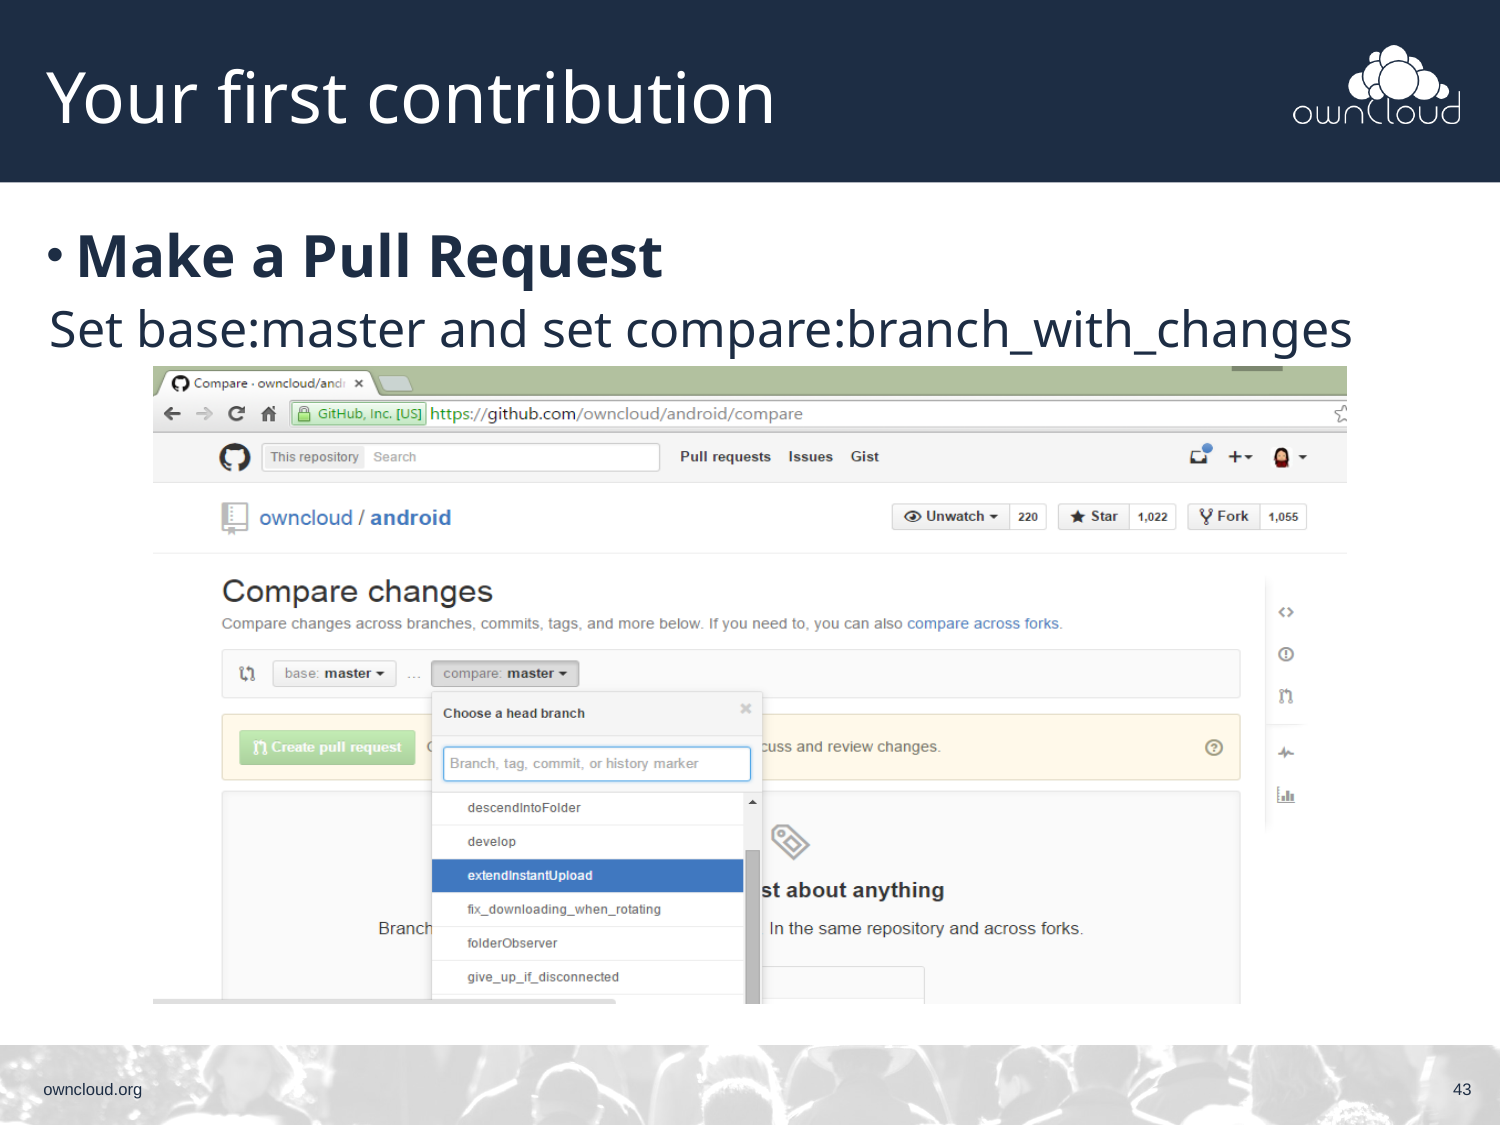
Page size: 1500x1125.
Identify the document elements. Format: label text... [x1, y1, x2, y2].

picture [153, 366, 1347, 1004]
picture [0, 1045, 1500, 1125]
title Your first contribution [46, 5, 1258, 187]
list Make a Pull Request Set base:master and set compare:branch_with_changes [46, 214, 1465, 1026]
picture [1293, 45, 1460, 124]
